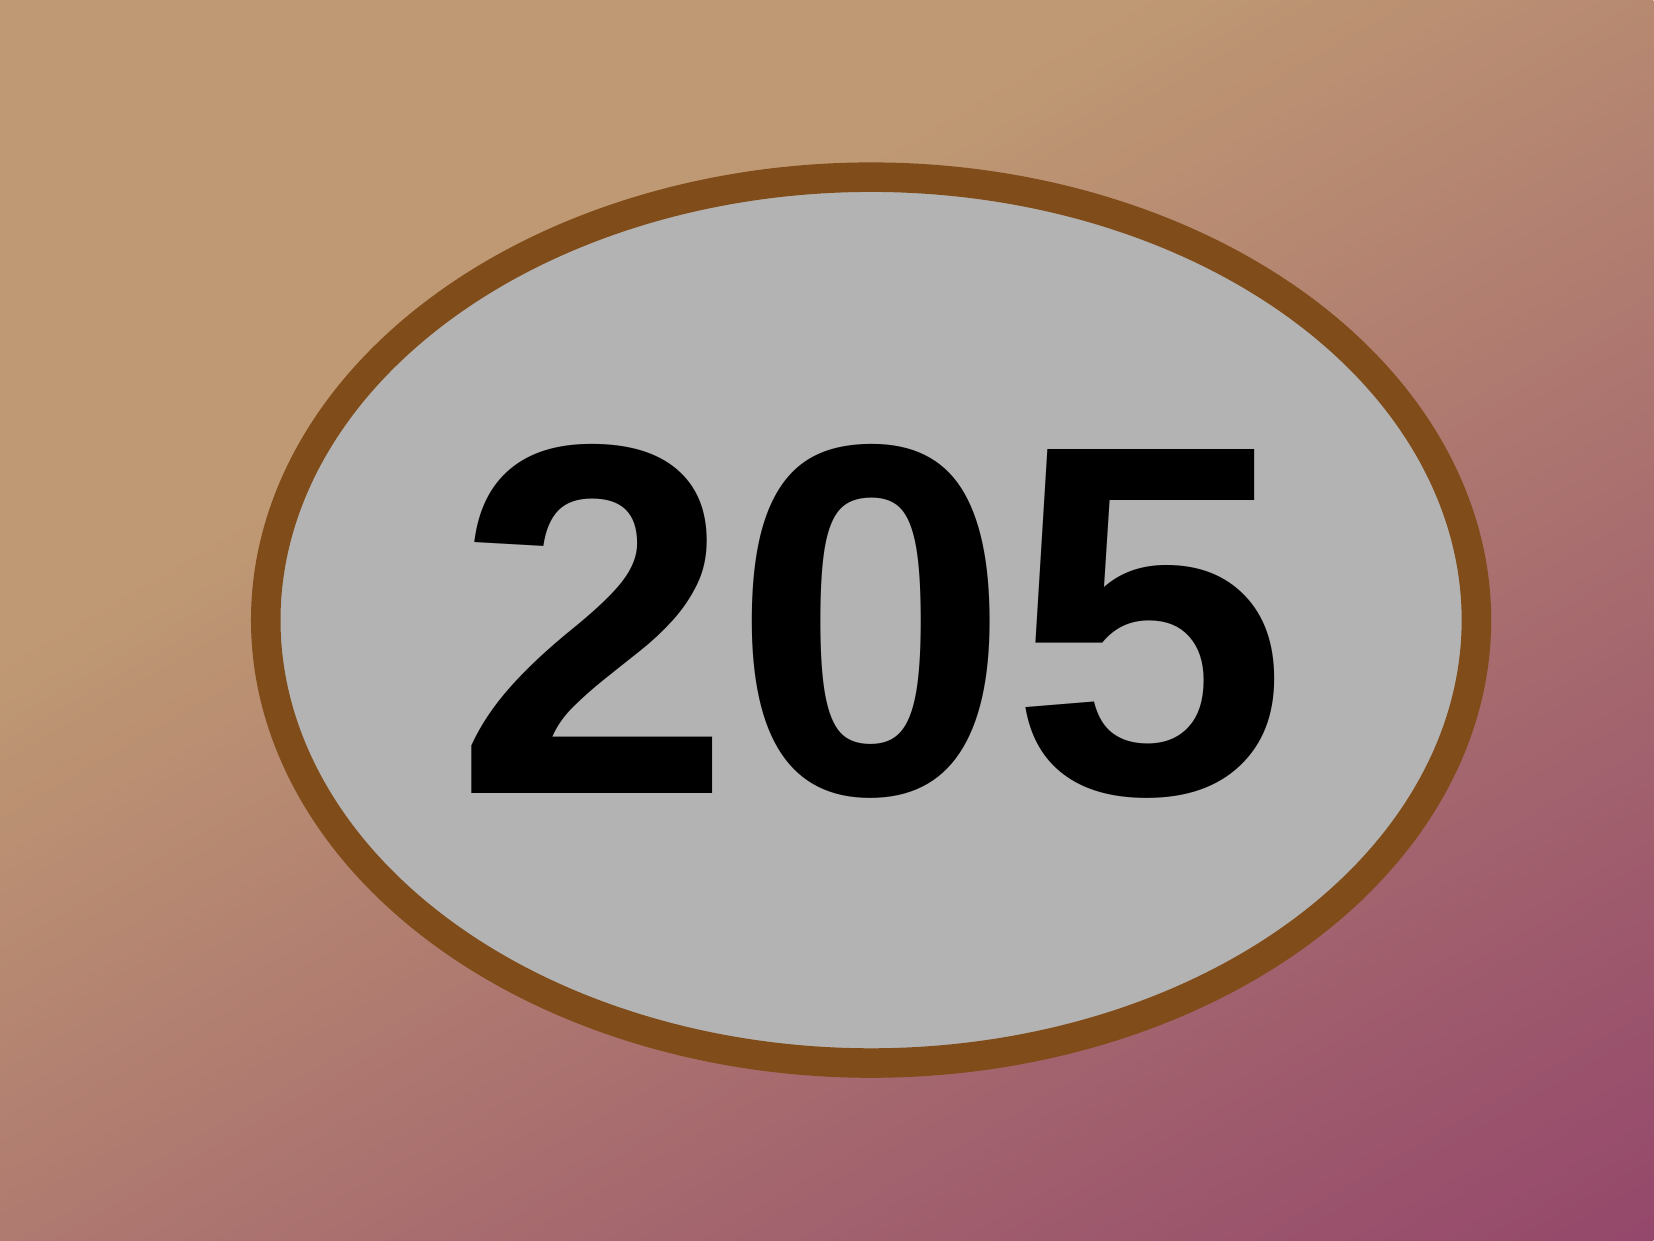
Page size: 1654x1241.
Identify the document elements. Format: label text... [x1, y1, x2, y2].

text_box 205 [265, 177, 1477, 1064]
